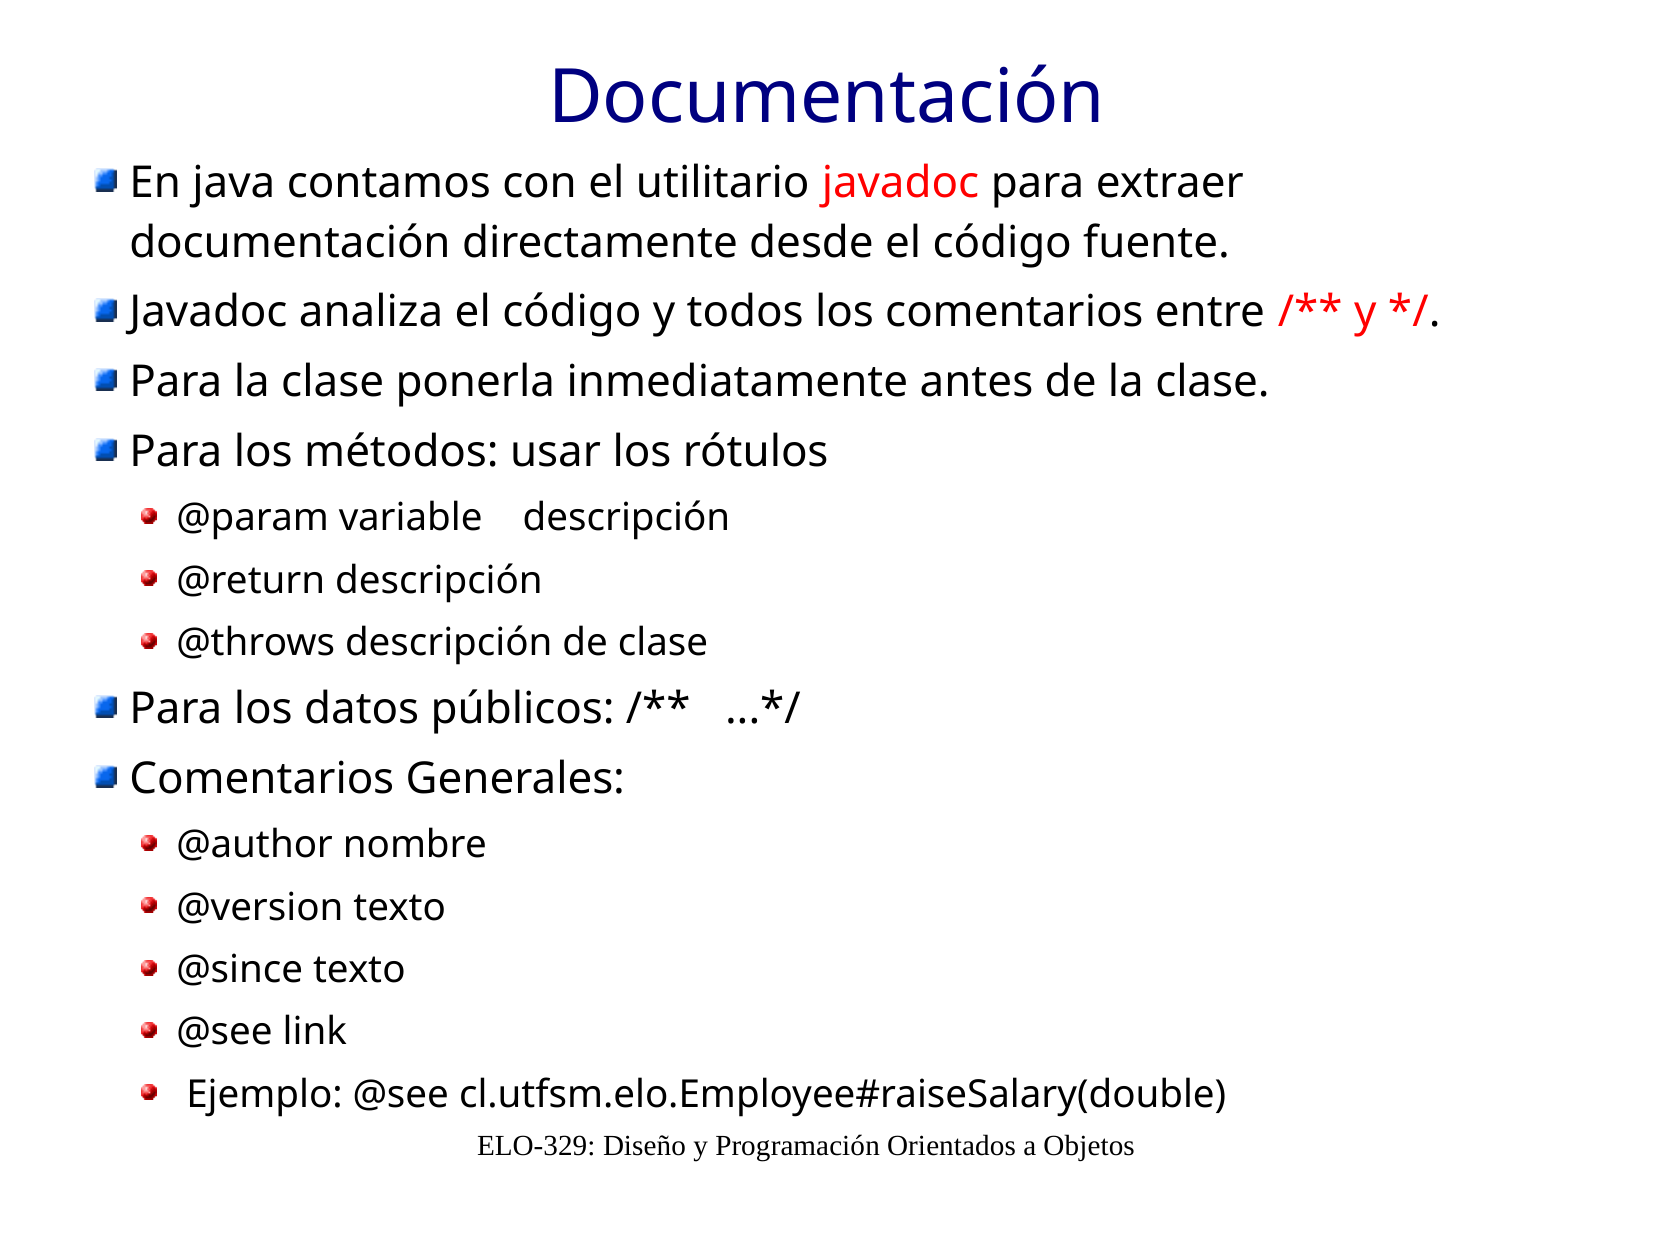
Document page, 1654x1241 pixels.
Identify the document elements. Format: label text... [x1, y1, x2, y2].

title Documentación [82, 43, 1571, 145]
list En java contamos con el utilitario javadoc para extraer documentación directamente desde el código fuente. Javadoc analiza el código y todos los comentarios entre /** y */. Para la clase ponerla inmediatamente antes de la clase. Para los métodos: usar los rótulos @param variable descripción @return descripción @throws descripción de clase Para los datos públicos: /** ...*/ Comentarios Generales: @author nombre @version texto @since texto @see link Ejemplo: @see cl.utfsm.elo.Employee#raiseSalary(double) [82, 150, 1571, 1126]
